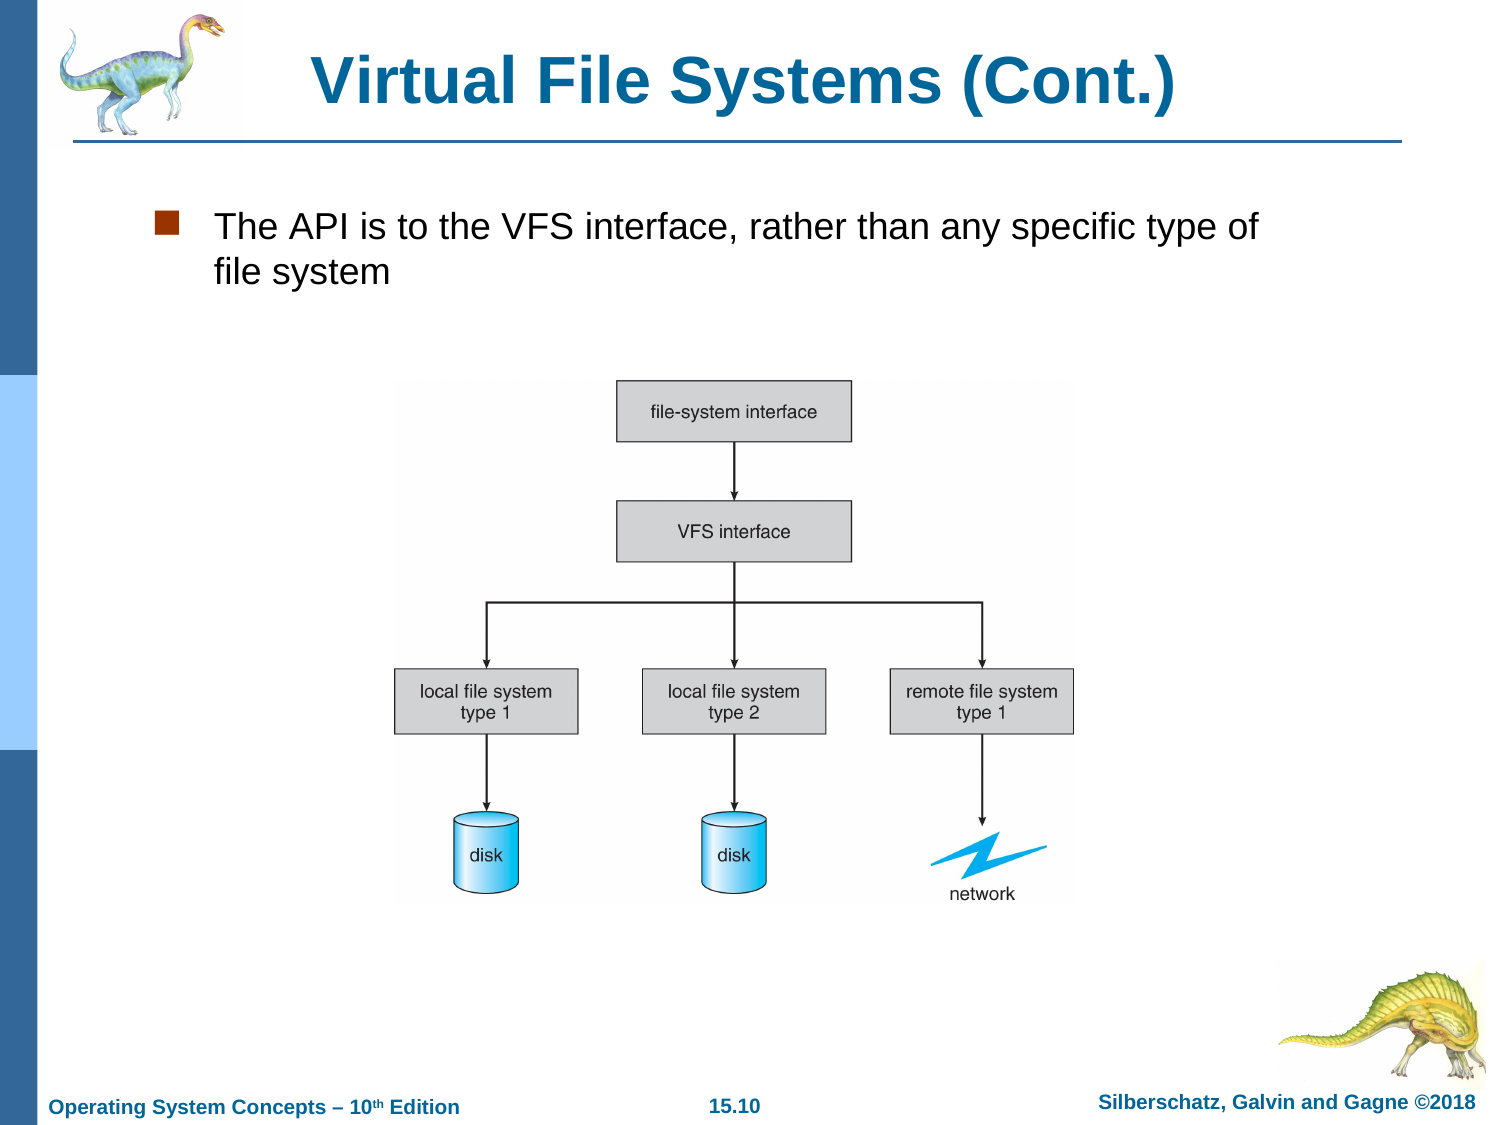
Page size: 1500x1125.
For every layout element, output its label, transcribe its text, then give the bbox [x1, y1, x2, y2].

picture [394, 380, 1074, 904]
picture [1275, 959, 1486, 1090]
picture [46, 0, 243, 149]
picture [1415, 1094, 1423, 1099]
title Virtual File Systems (Cont.) [191, 29, 1298, 125]
list The API is to the VFS interface, rather than any specific type of file system [142, 147, 1299, 357]
